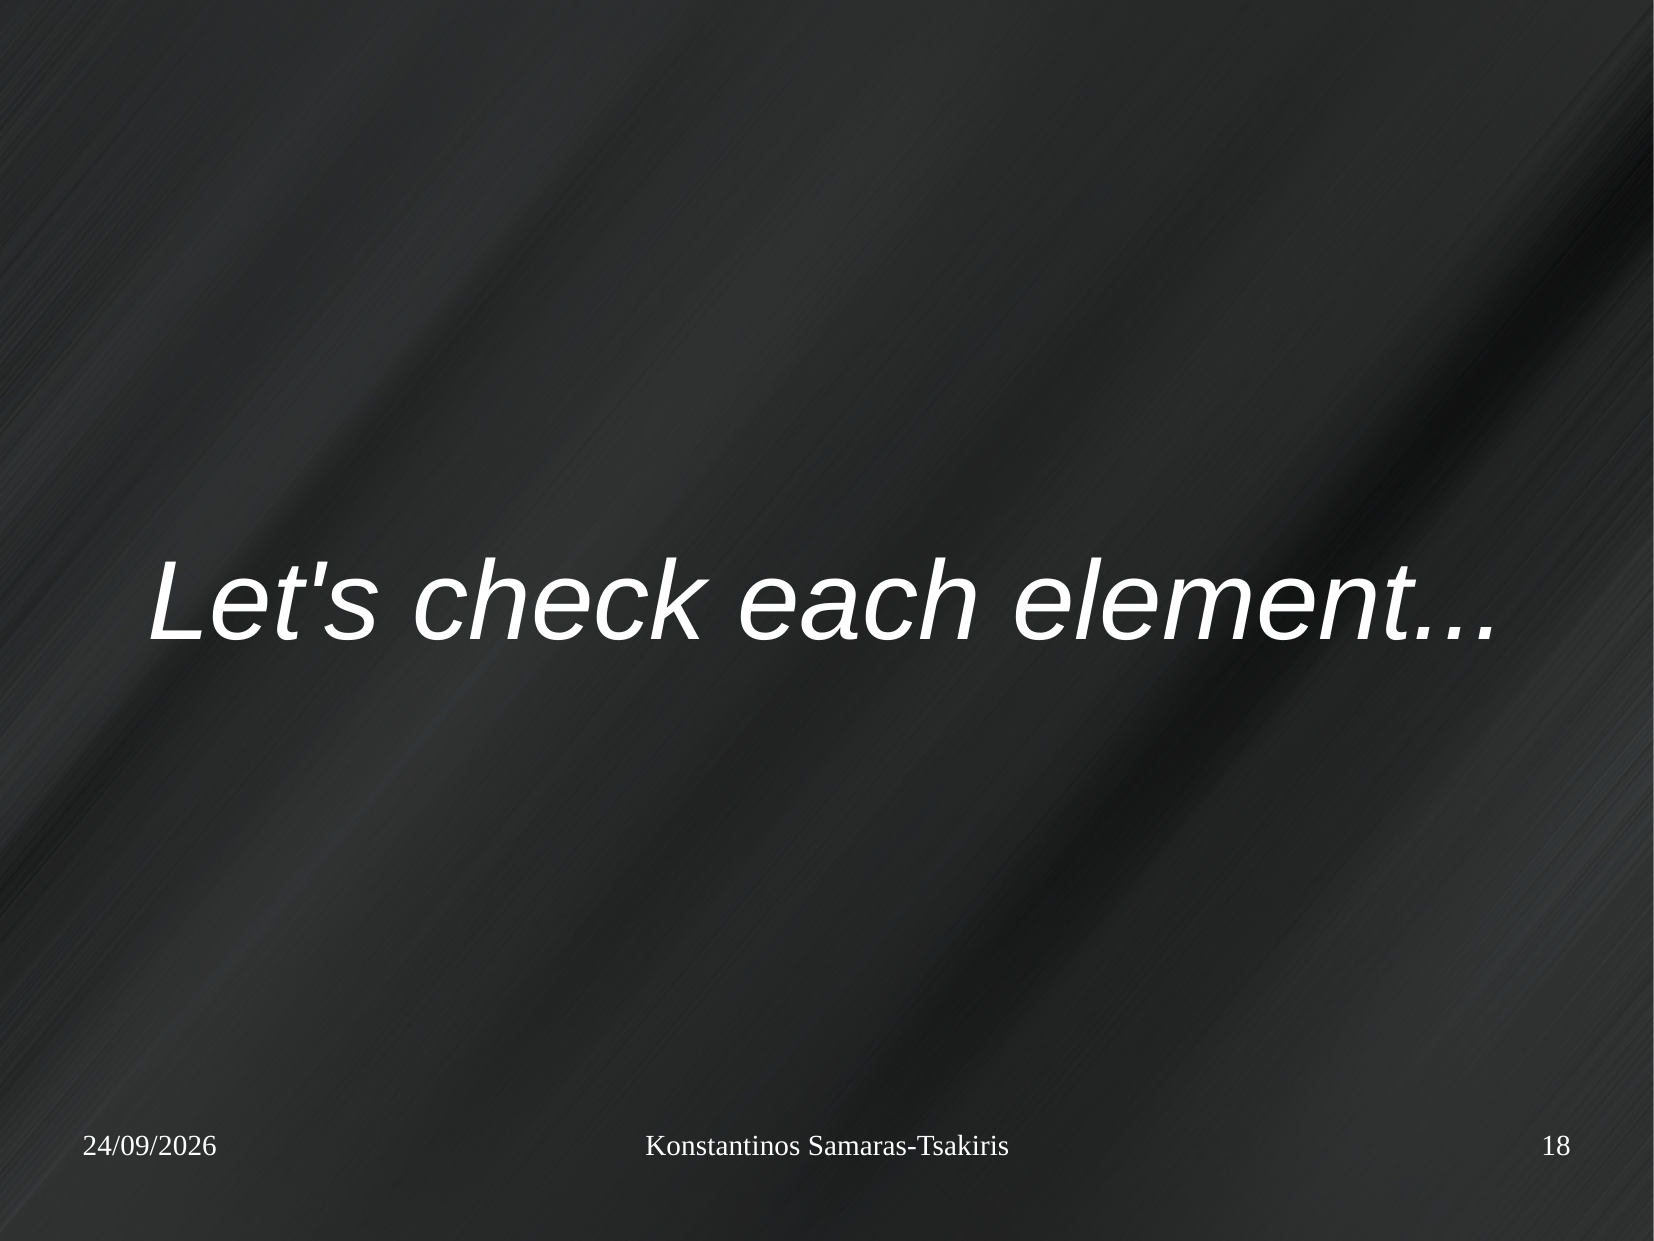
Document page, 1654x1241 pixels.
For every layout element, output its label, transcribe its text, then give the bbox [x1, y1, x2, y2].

picture [0, 0, 1654, 1241]
subtitle Let's check each element... [82, 120, 1571, 1081]
